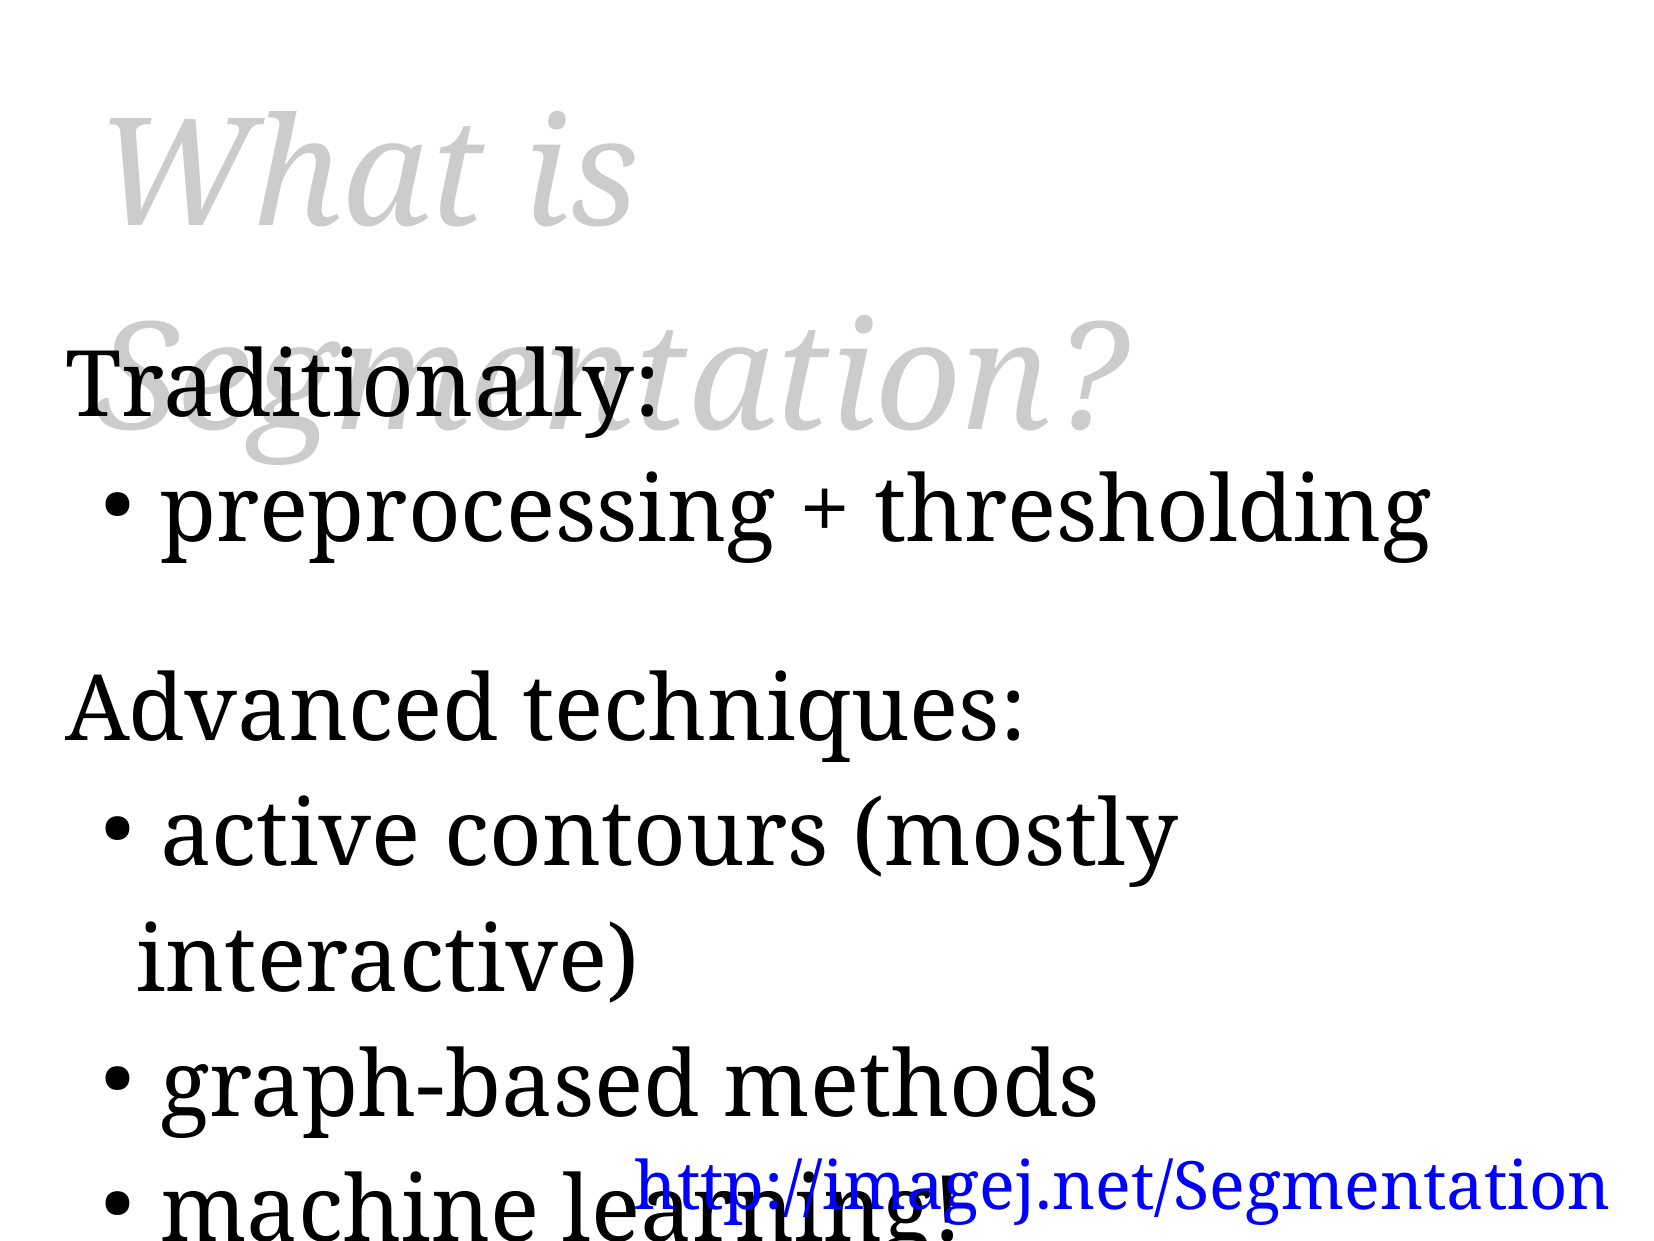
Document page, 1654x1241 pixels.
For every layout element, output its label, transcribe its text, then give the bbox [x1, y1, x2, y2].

text_box Traditionally: preprocessing + thresholding Advanced techniques: active contours (mostly interactive) graph-based methods machine learning! [50, 311, 1626, 1139]
text_box What is Segmentation? [81, 57, 1654, 239]
text_box http://imagej.net/Segmentation [51, 1131, 1627, 1220]
